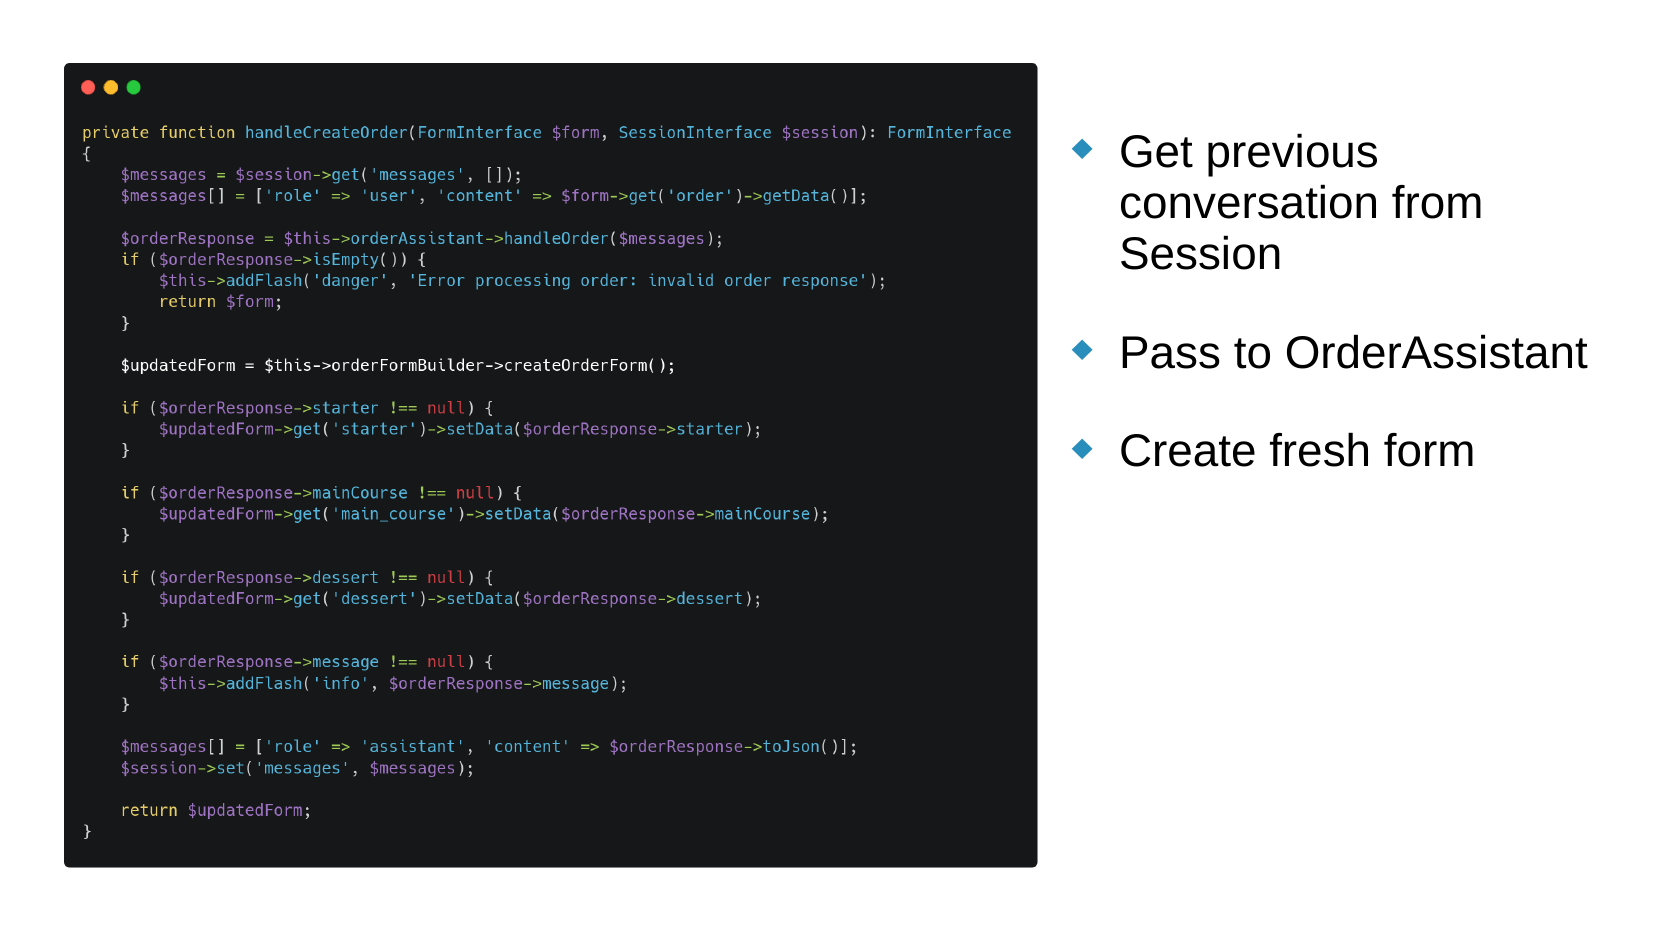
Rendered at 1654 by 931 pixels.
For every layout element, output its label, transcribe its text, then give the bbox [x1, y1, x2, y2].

picture [0, 0, 1101, 931]
text_box Get previous conversation from Session Pass to OrderAssistant Create fresh form [1101, 118, 1648, 812]
